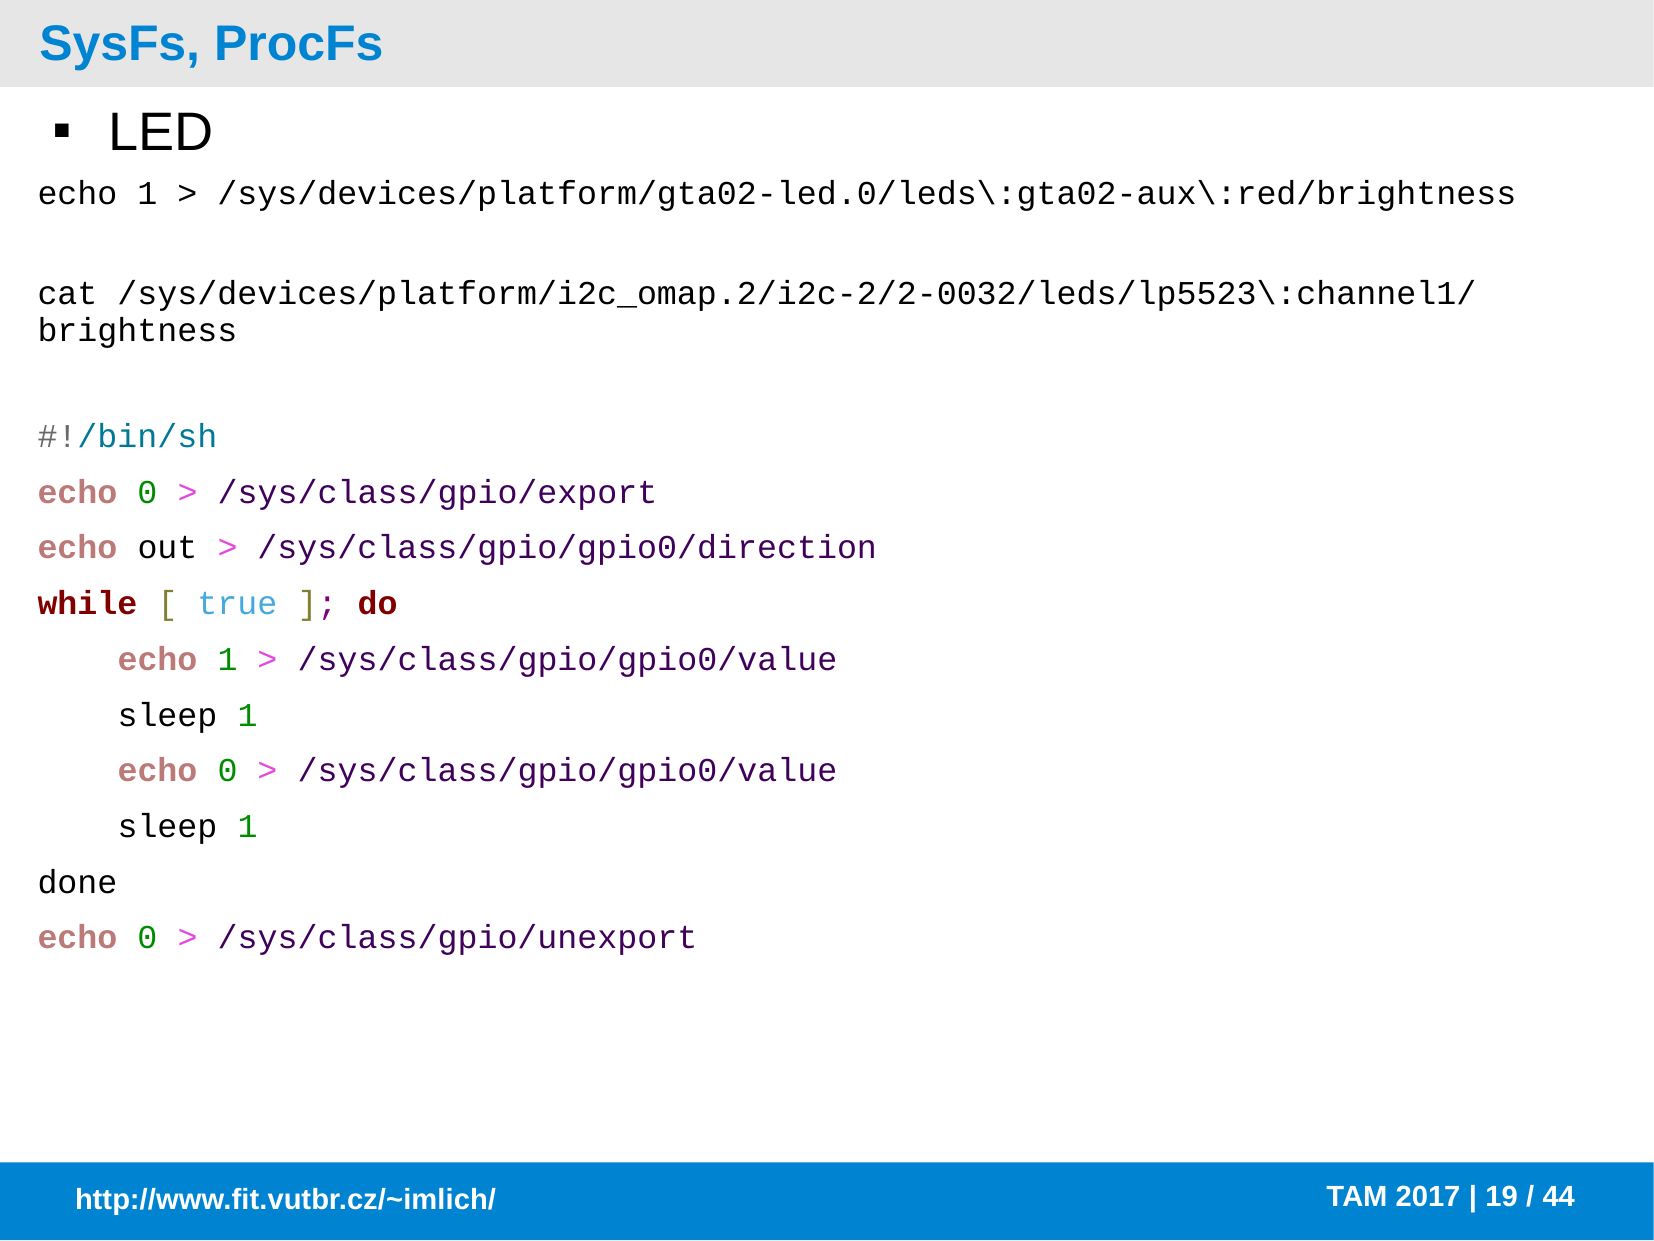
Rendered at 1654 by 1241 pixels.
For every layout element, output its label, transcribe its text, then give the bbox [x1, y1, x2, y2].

title SysFs, ProcFs [39, 5, 1615, 81]
list LED echo 1 > /sys/devices/platform/gta02-led.0/leds\:gta02-aux\:red/brightness cat /sys/devices/platform/i2c_omap.2/i2c-2/2-0032/leds/lp5523\:channel1/brightness #!/bin/sh echo 0 > /sys/class/gpio/export echo out > /sys/class/gpio/gpio0/direction while [ true ]; do echo 1 > /sys/class/gpio/gpio0/value sleep 1 echo 0 > /sys/class/gpio/gpio0/value sleep 1 done echo 0 > /sys/class/gpio/unexport [37, 101, 1613, 1126]
